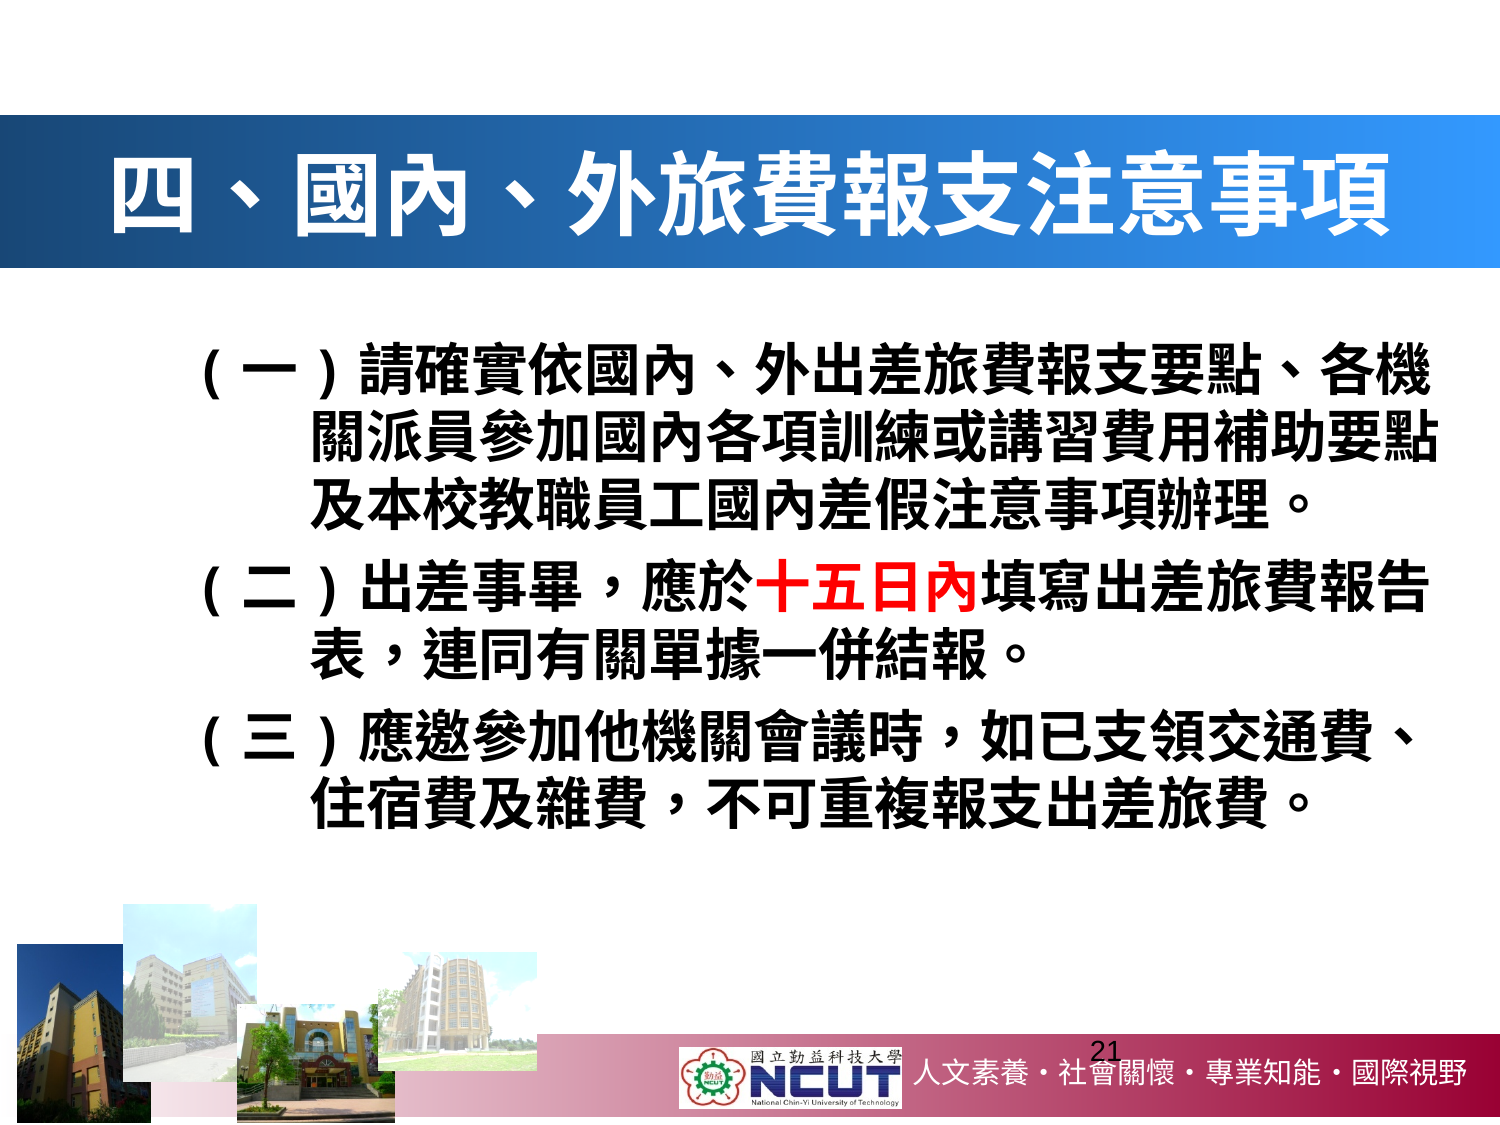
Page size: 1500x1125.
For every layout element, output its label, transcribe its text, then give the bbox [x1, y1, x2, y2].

text_box [1074, 1024, 1426, 1103]
list (一)請確實依國內、外出差旅費報支要點、各機關派員參加國內各項訓練或講習費用補助要點及本校教職員工國內差假注意事項辦理。 (二)出差事畢，應於十五日內填寫出差旅費報告表，連同有關單據一併結報。 (三)應邀參加他機關會議時，如已支領交通費、住宿費及雜費，不可重複報支出差旅費。 [64, 326, 1459, 977]
title 四、國內、外旅費報支注意事項 [0, 115, 1500, 268]
